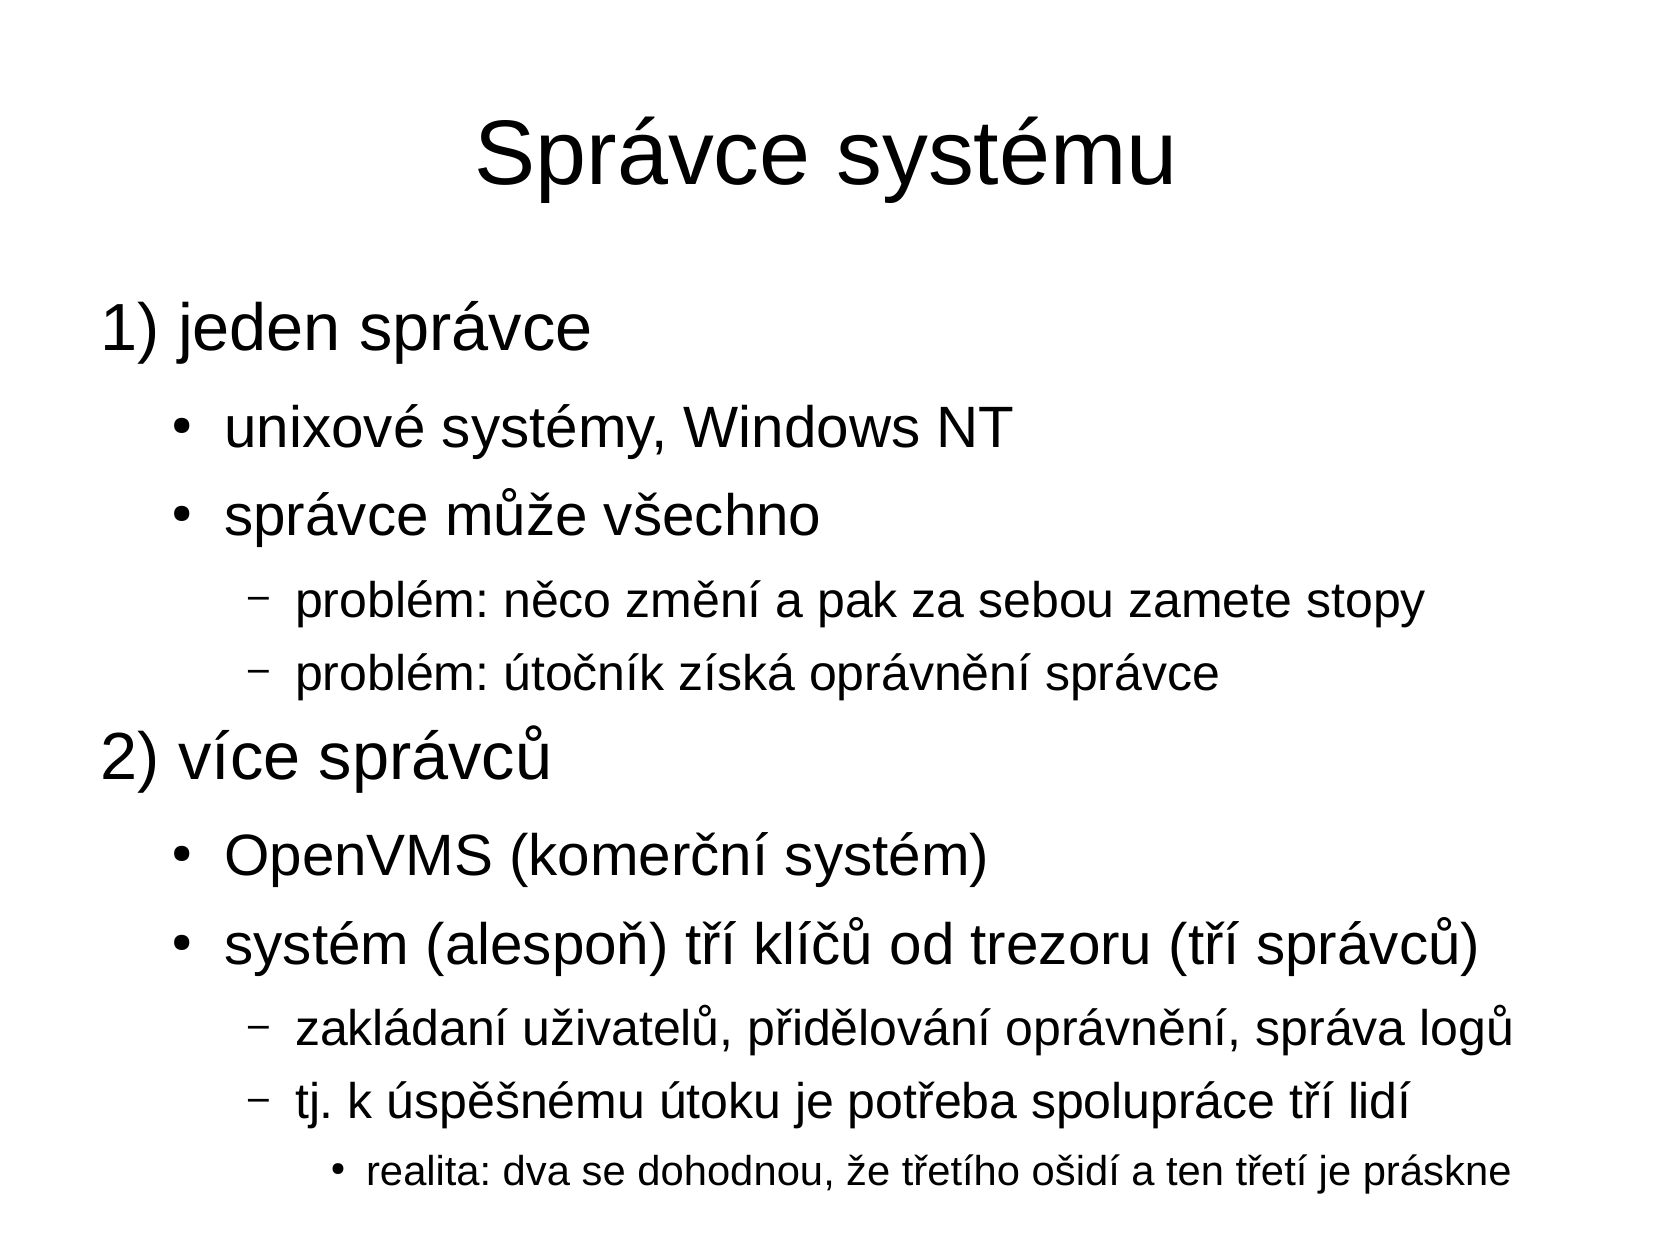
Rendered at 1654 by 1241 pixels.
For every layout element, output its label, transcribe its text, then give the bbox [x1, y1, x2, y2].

list jeden správce unixové systémy, Windows NT správce může všechno problém: něco změní a pak za sebou zamete stopy problém: útočník získá oprávnění správce více správců OpenVMS (komerční systém) systém (alespoň) tří klíčů od trezoru (tří správců) zakládaní uživatelů, přidělování oprávnění, správa logů tj. k úspěšnému útoku je potřeba spolupráce tří lidí realita: dva se dohodnou, že třetího ošidí a ten třetí je práskne [82, 290, 1571, 1194]
title Správce systému [82, 49, 1571, 257]
